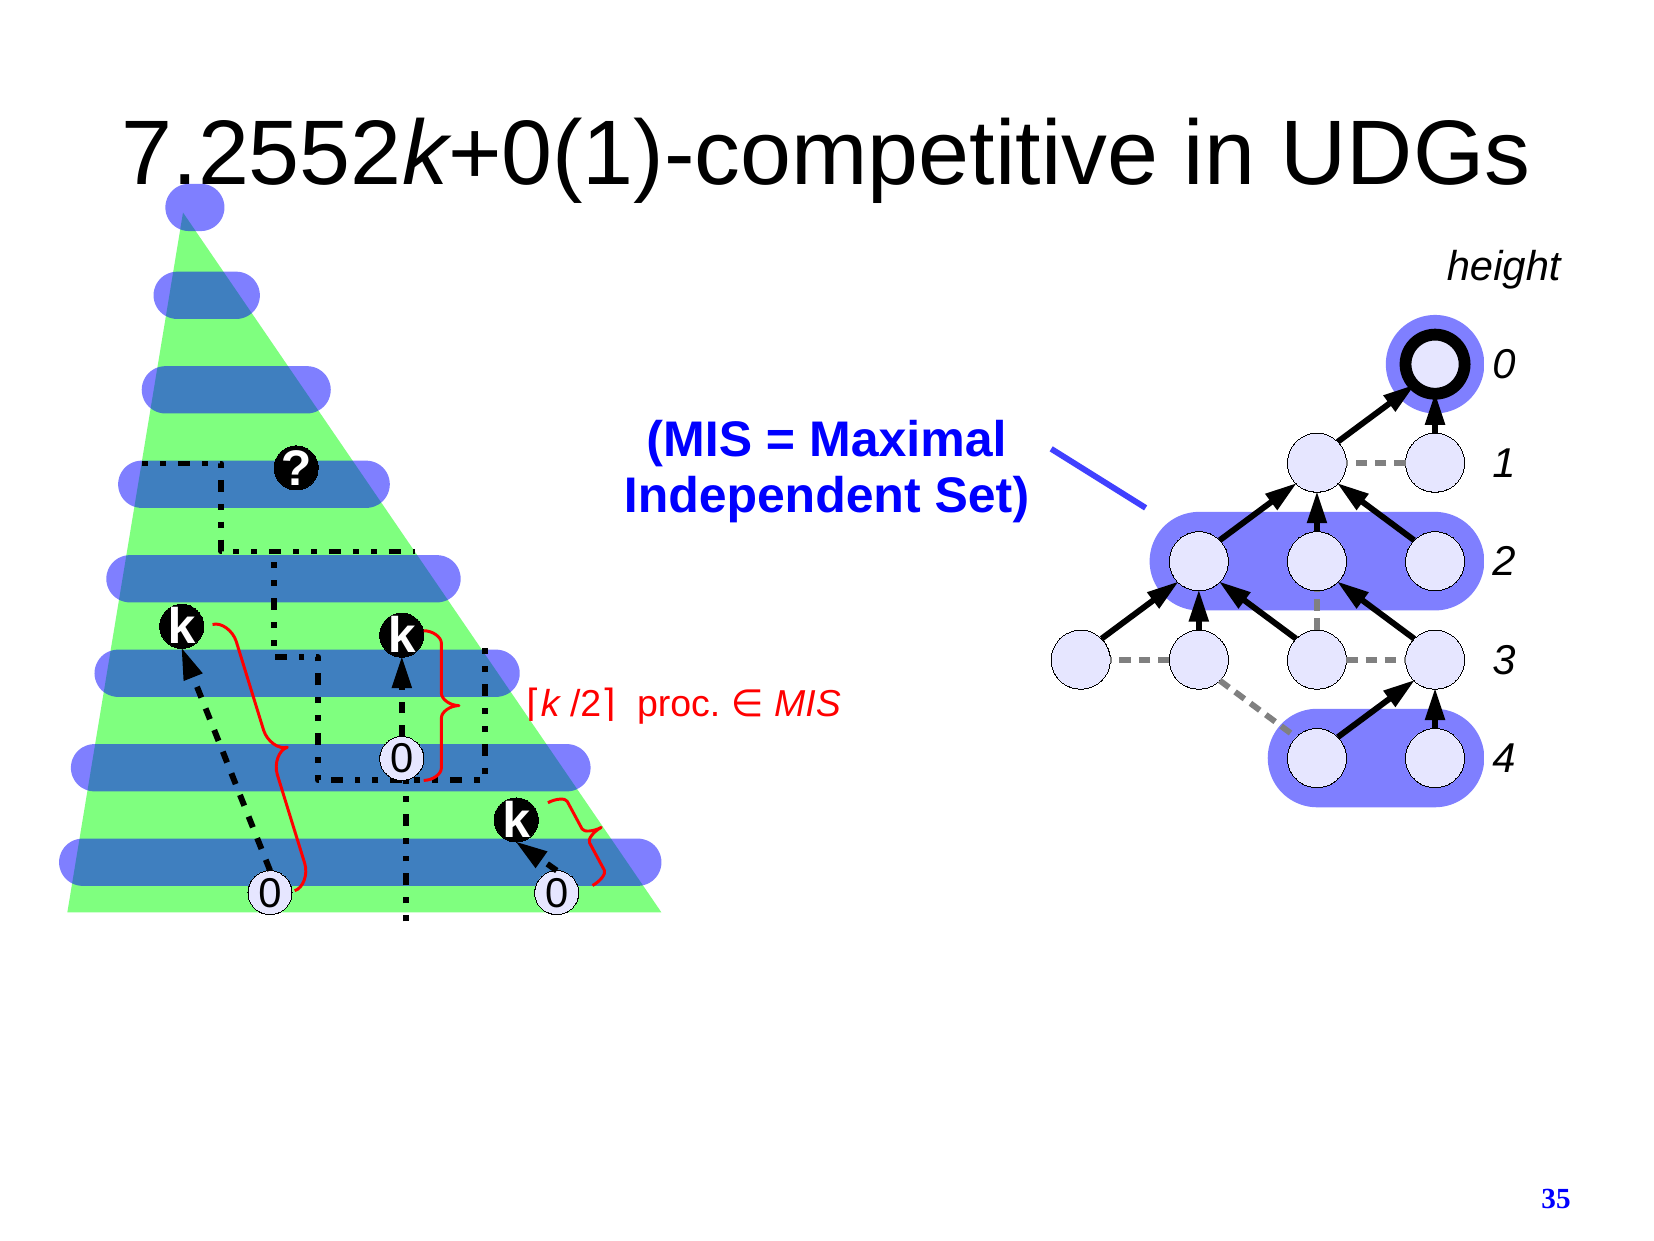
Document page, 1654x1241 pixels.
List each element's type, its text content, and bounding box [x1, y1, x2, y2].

text_box 0 [247, 870, 293, 915]
text_box k [494, 797, 539, 842]
text_box k [379, 613, 424, 658]
text_box 0 [534, 870, 579, 915]
text_box [1051, 630, 1111, 690]
text_box ? [274, 445, 319, 490]
text_box [1267, 708, 1484, 808]
text_box height [1484, 236, 1524, 296]
title 7.2552k+0(1)-competitive in UDGs [82, 49, 1571, 257]
text_box [1405, 630, 1465, 690]
text_box 0 [379, 736, 424, 781]
text_box (MIS = Maximal Independent Set) [609, 283, 1044, 530]
text_box 0 [1484, 334, 1524, 394]
text_box [1169, 630, 1229, 690]
text_box [1405, 433, 1465, 493]
text_box [1287, 630, 1347, 690]
text_box 3 [1484, 630, 1524, 690]
text_box 2 [1484, 531, 1524, 591]
text_box [1287, 433, 1347, 493]
text_box k [159, 604, 204, 649]
text_box 1 [1484, 433, 1524, 493]
text_box ⌈k /2⌉ proc. ∈ MIS [511, 675, 856, 733]
text_box [1385, 314, 1484, 413]
text_box 4 [1484, 728, 1524, 788]
text_box height [1507, 260, 1519, 277]
text_box [59, 183, 662, 913]
text_box [1149, 511, 1484, 611]
